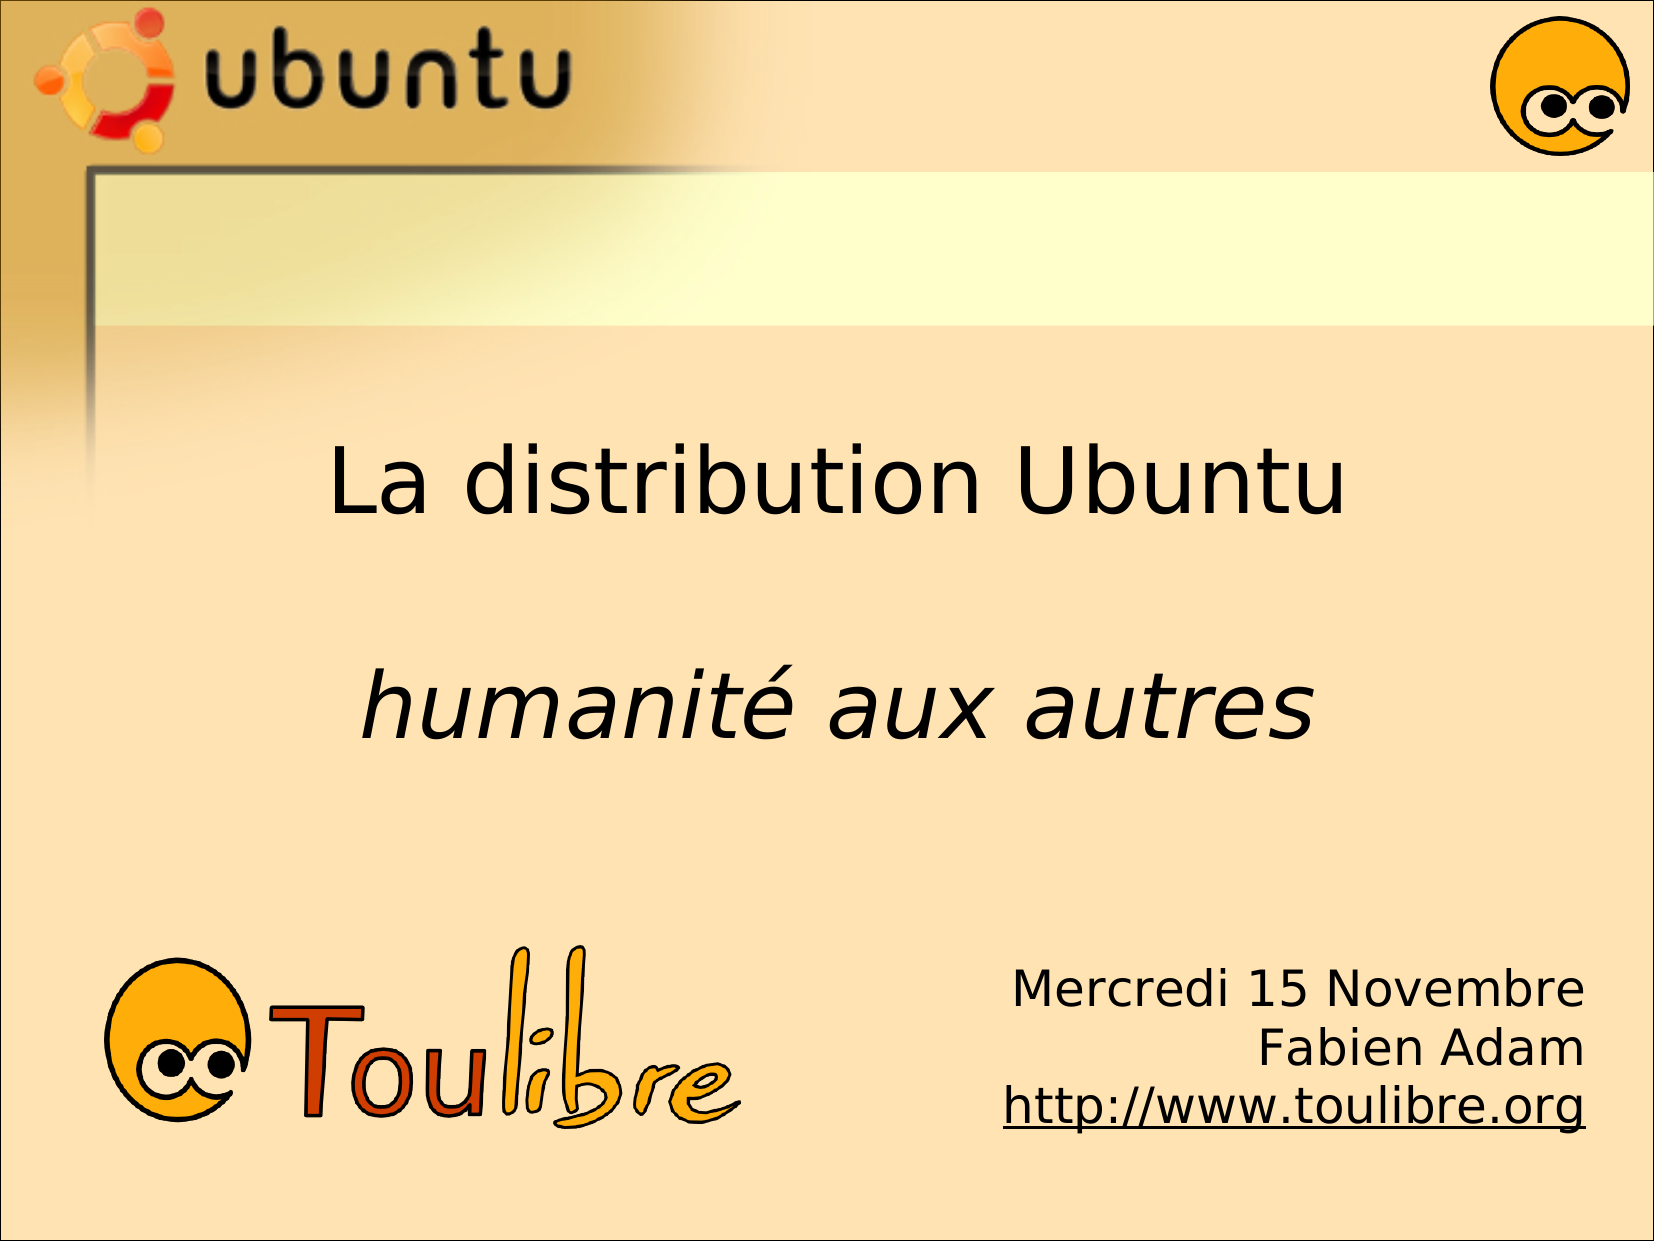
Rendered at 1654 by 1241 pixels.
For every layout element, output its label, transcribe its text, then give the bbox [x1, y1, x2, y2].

picture [0, 0, 1256, 552]
picture [104, 945, 741, 1129]
text_box Mercredi 15 Novembre Fabien Adam http://www.toulibre.org [974, 952, 1601, 1143]
picture [1490, 16, 1630, 156]
text_box La distribution Ubuntu humanité aux autres [42, 420, 1636, 768]
